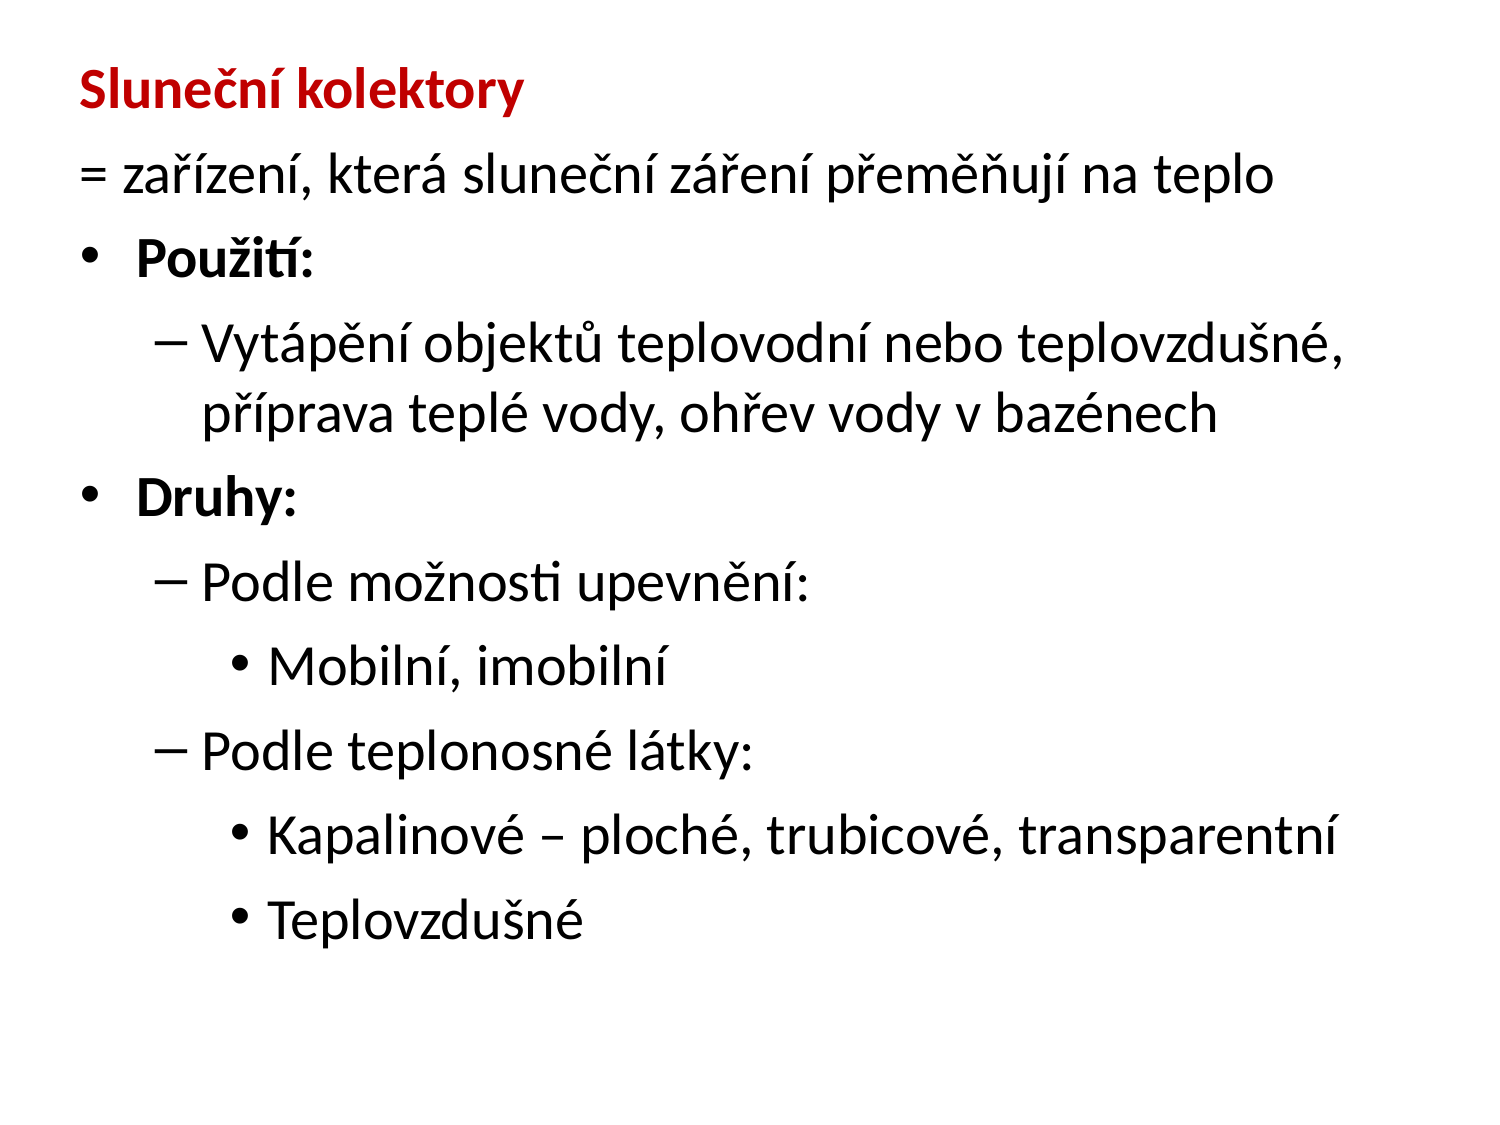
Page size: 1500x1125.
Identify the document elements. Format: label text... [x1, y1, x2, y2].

list Sluneční kolektory = zařízení, která sluneční záření přeměňují na teplo Použití: Vytápění objektů teplovodní nebo teplovzdušné, příprava teplé vody, ohřev vody v bazénech Druhy: Podle možnosti upevnění: Mobilní, imobilní Podle teplonosné látky: Kapalinové – ploché, trubicové, transparentní Teplovzdušné [64, 42, 1436, 1095]
